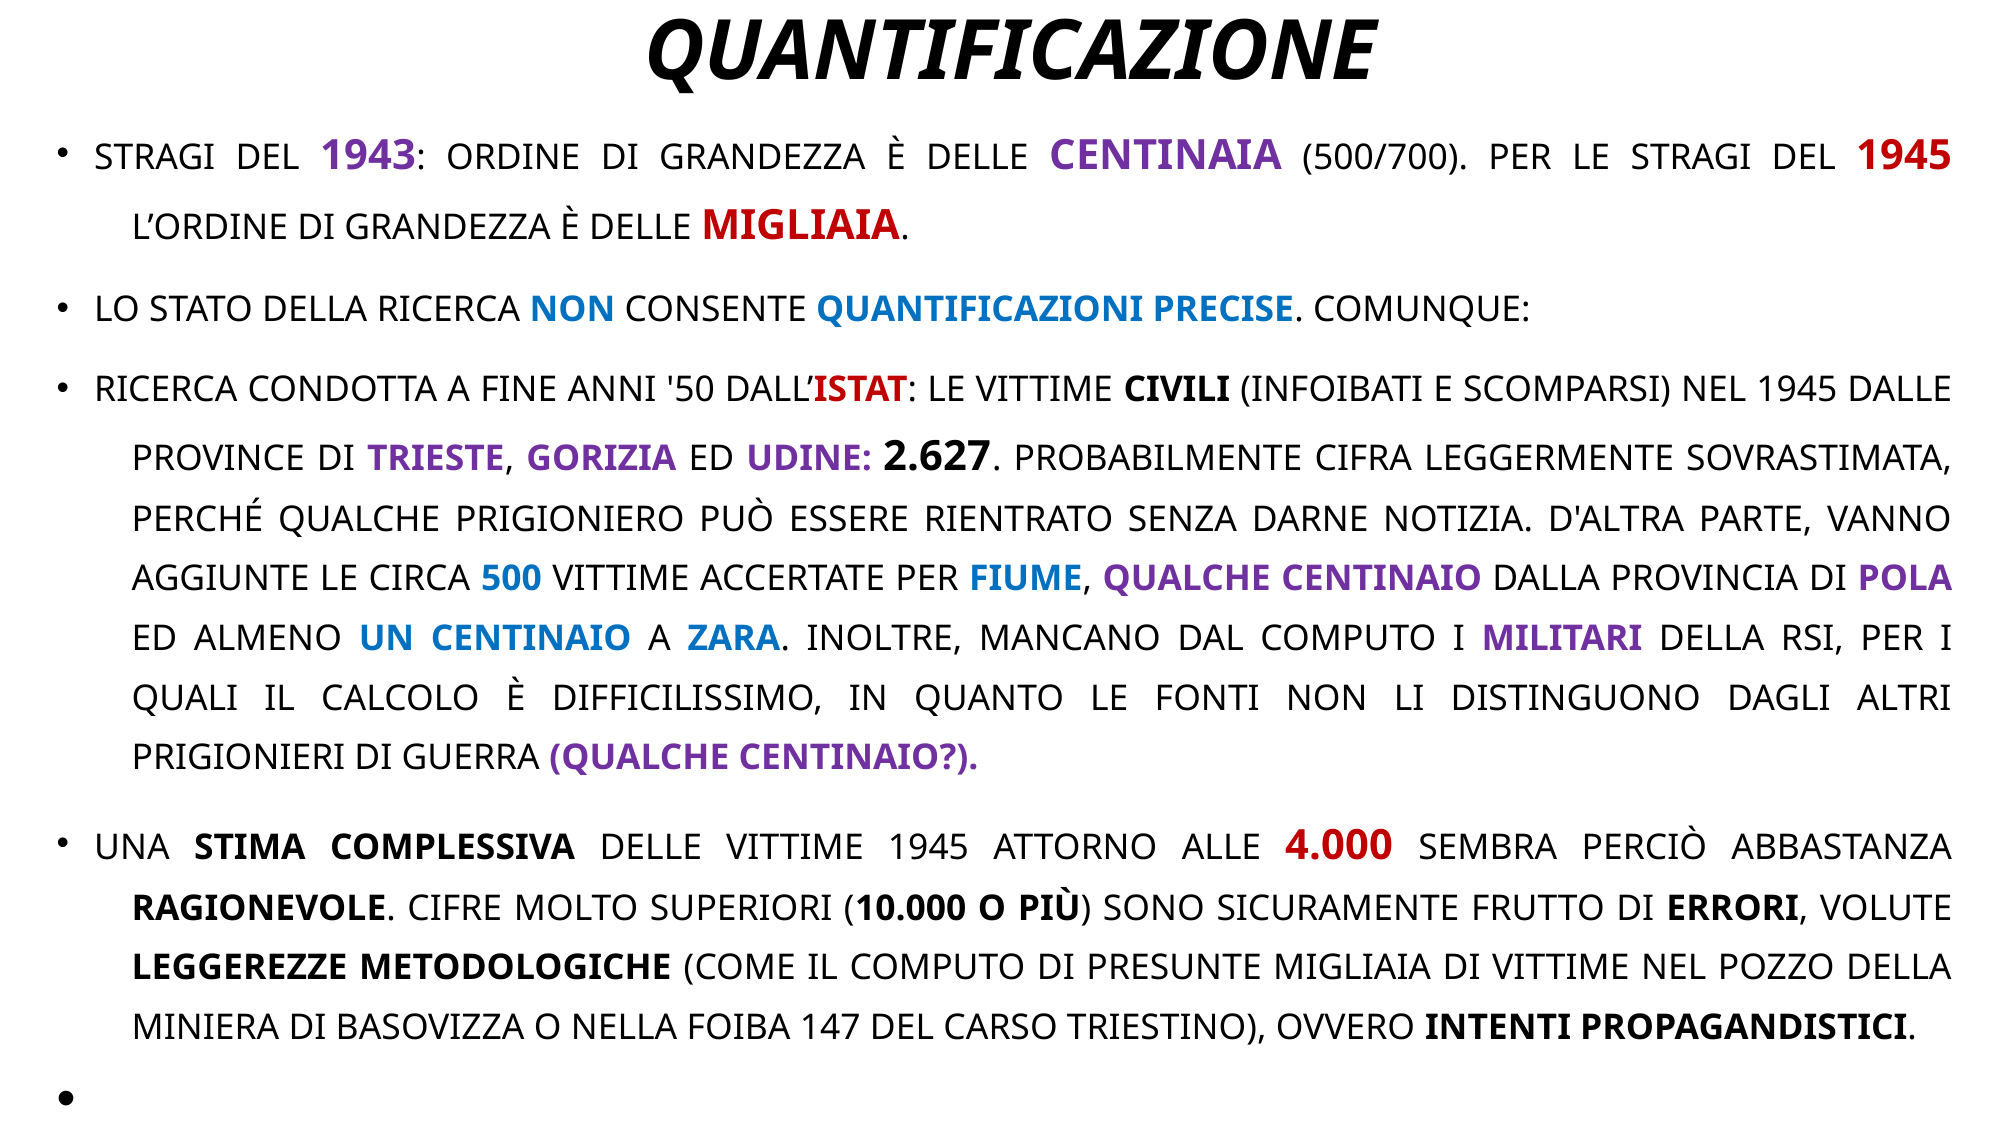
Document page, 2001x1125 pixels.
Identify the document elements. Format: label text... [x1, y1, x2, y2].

title QUANTIFICAZIONE [137, 0, 1863, 91]
list STRAGI DEL 1943: ORDINE DI GRANDEZZA È DELLE CENTINAIA (500/700). PER LE STRAGI DEL 1945 L’ORDINE DI GRANDEZZA È DELLE MIGLIAIA. LO STATO DELLA RICERCA NON CONSENTE QUANTIFICAZIONI PRECISE. COMUNQUE: RICERCA CONDOTTA A FINE ANNI '50 DALL’ISTAT: LE VITTIME CIVILI (INFOIBATI E SCOMPARSI) NEL 1945 DALLE PROVINCE DI TRIESTE, GORIZIA ED UDINE: 2.627. PROBABILMENTE CIFRA LEGGERMENTE SOVRASTIMATA, PERCHÉ QUALCHE PRIGIONIERO PUÒ ESSERE RIENTRATO SENZA DARNE NOTIZIA. D'ALTRA PARTE, VANNO AGGIUNTE LE CIRCA 500 VITTIME ACCERTATE PER FIUME, QUALCHE CENTINAIO DALLA PROVINCIA DI POLA ED ALMENO UN CENTINAIO A ZARA. INOLTRE, MANCANO DAL COMPUTO I MILITARI DELLA RSI, PER I QUALI IL CALCOLO È DIFFICILISSIMO, IN QUANTO LE FONTI NON LI DISTINGUONO DAGLI ALTRI PRIGIONIERI DI GUERRA (QUALCHE CENTINAIO?). UNA STIMA COMPLESSIVA DELLE VITTIME 1945 ATTORNO ALLE 4.000 SEMBRA PERCIÒ ABBASTANZA RAGIONEVOLE. CIFRE MOLTO SUPERIORI (10.000 O PIÙ) SONO SICURAMENTE FRUTTO DI ERRORI, VOLUTE LEGGEREZZE METODOLOGICHE (COME IL COMPUTO DI PRESUNTE MIGLIAIA DI VITTIME NEL POZZO DELLA MINIERA DI BASOVIZZA O NELLA FOIBA 147 DEL CARSO TRIESTINO), OVVERO INTENTI PROPAGANDISTICI. [41, 99, 1968, 1108]
